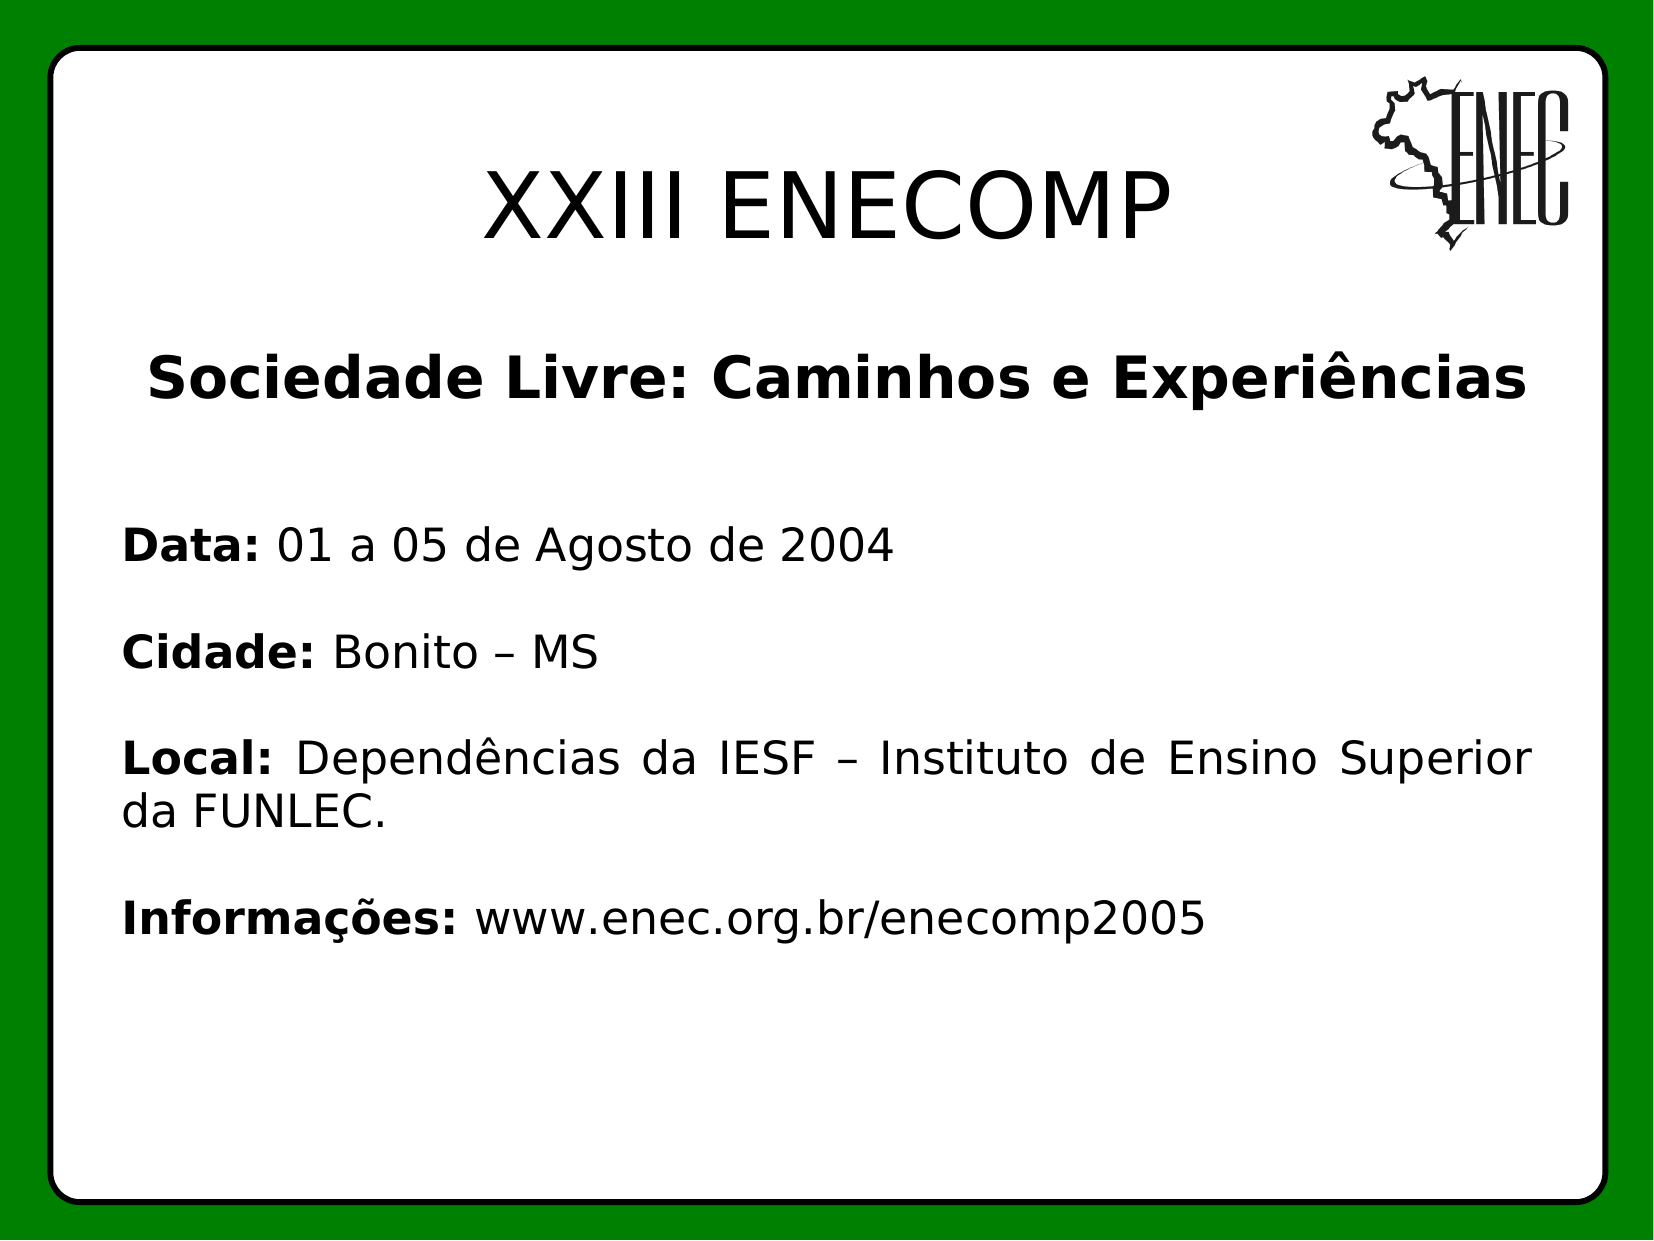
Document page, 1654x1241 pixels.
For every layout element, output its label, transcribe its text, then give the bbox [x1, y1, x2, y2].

list Sociedade Livre: Caminhos e Experiências Data: 01 a 05 de Agosto de 2004 Cidade: Bonito – MS Local: Dependências da IESF – Instituto de Ensino Superior da FUNLEC. Informações: www.enec.org.br/enecomp2005 [121, 344, 1534, 1127]
picture [1367, 71, 1574, 273]
title XXIII ENECOMP [121, 102, 1534, 311]
